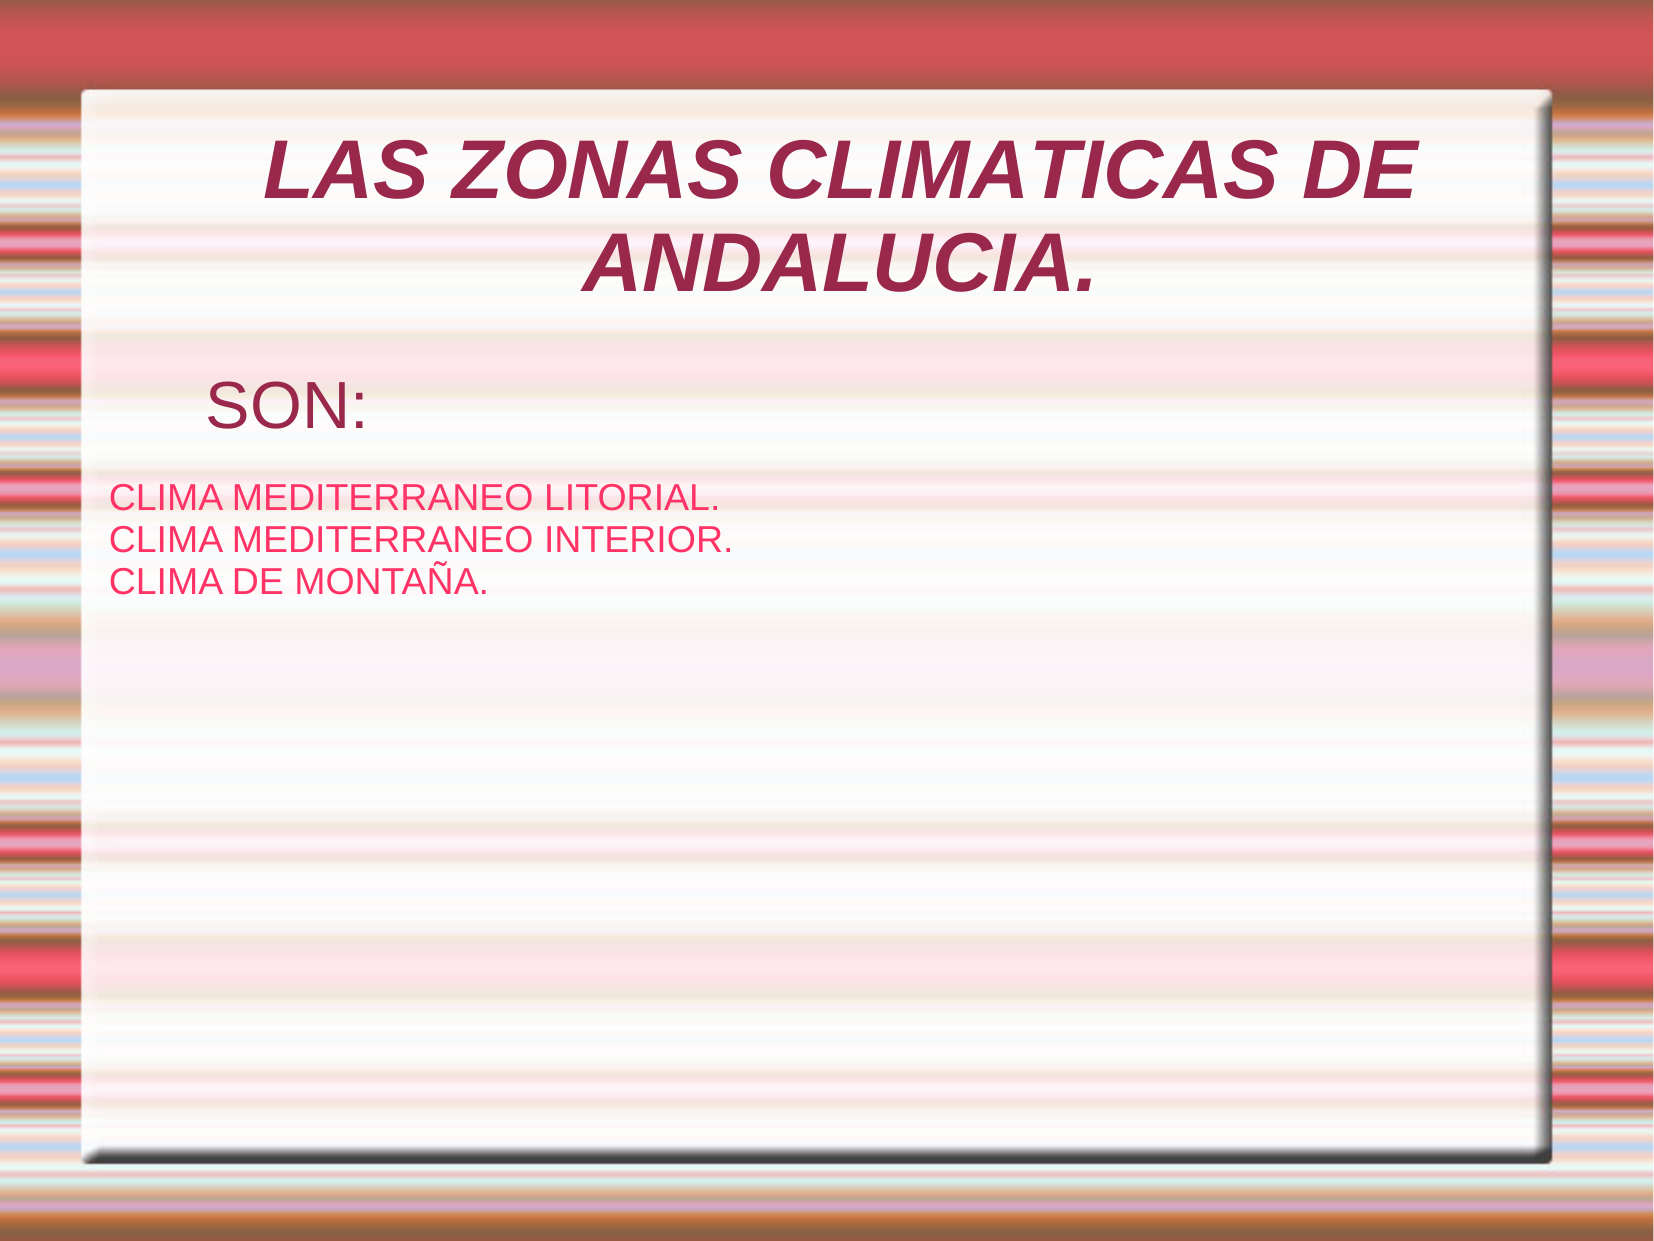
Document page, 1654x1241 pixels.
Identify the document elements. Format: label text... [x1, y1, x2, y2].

text_box CLIMA MEDITERRANEO LITORIAL. CLIMA MEDITERRANEO INTERIOR. CLIMA DE MONTAÑA. [94, 469, 1241, 709]
text_box SON: [190, 368, 384, 443]
title LAS ZONAS CLIMATICAS DE ANDALUCIA. [147, 118, 1534, 315]
picture [0, 0, 1654, 1241]
